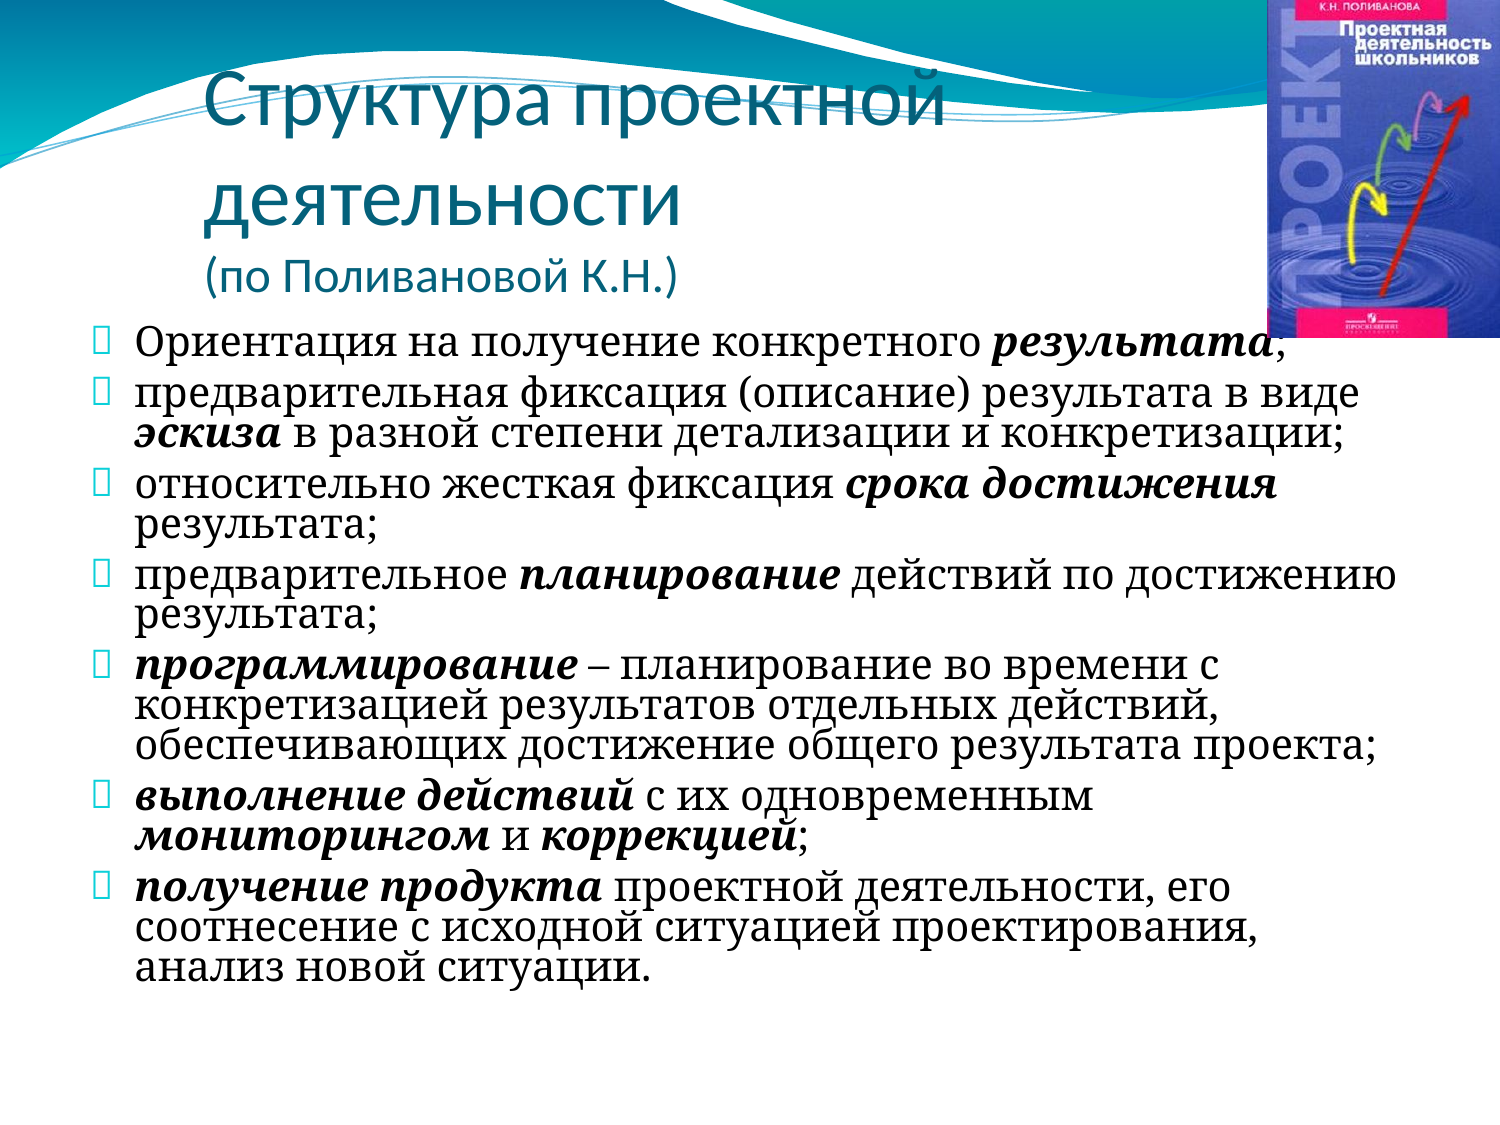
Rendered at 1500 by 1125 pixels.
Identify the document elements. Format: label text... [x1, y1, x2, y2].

title Структура проектной деятельности (по Поливановой К.Н.) [188, 35, 1223, 275]
picture [1267, 0, 1500, 338]
list Ориентация на получение конкретного результата; предварительная фиксация (описание) результата в виде эскиза в разной степени детализации и конкретизации; относительно жесткая фиксация срока достижения результата; предварительное планирование действий по достижению результата; программирование – планирование во времени с конкретизацией результатов отдельных действий, обеспечивающих достижение общего результата проекта; выполнение действий с их одновременным мониторингом и коррекцией; получение продукта проектной деятельности, его соотнесение с исходной ситуацией проектирования, анализ новой ситуации. [75, 317, 1425, 1038]
